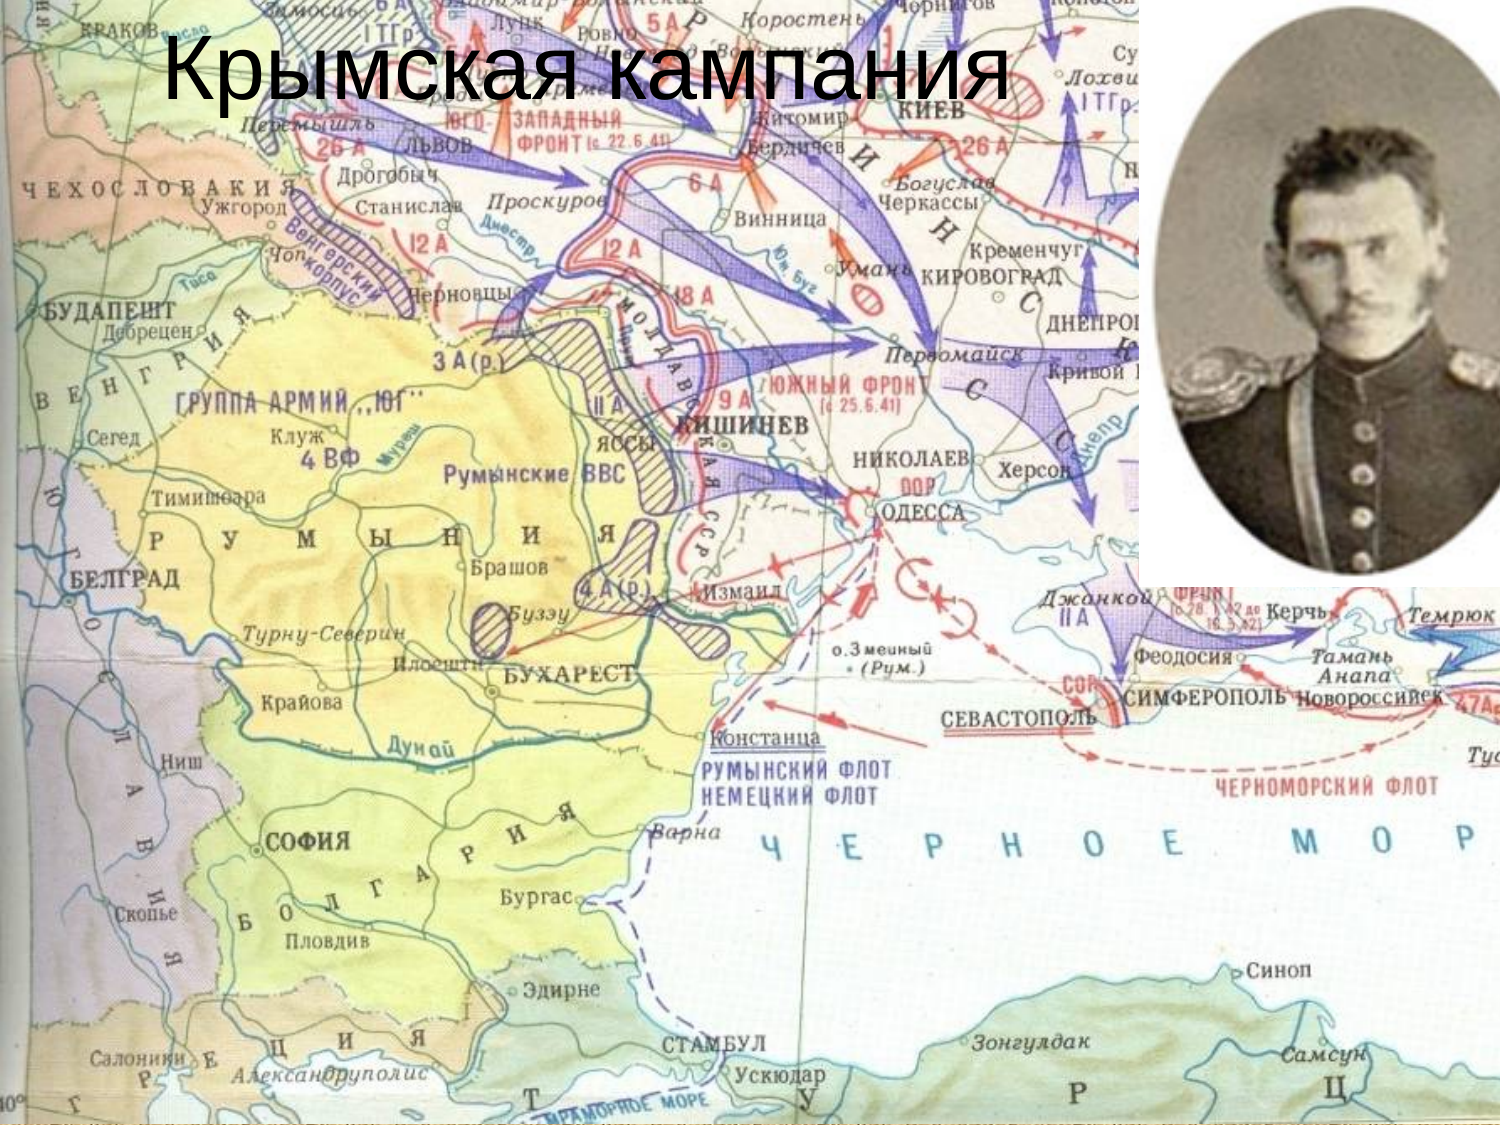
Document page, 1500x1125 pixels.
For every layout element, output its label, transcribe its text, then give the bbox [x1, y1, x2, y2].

text_box Крымская кампания [0, 0, 1176, 126]
picture [0, 0, 1500, 1125]
